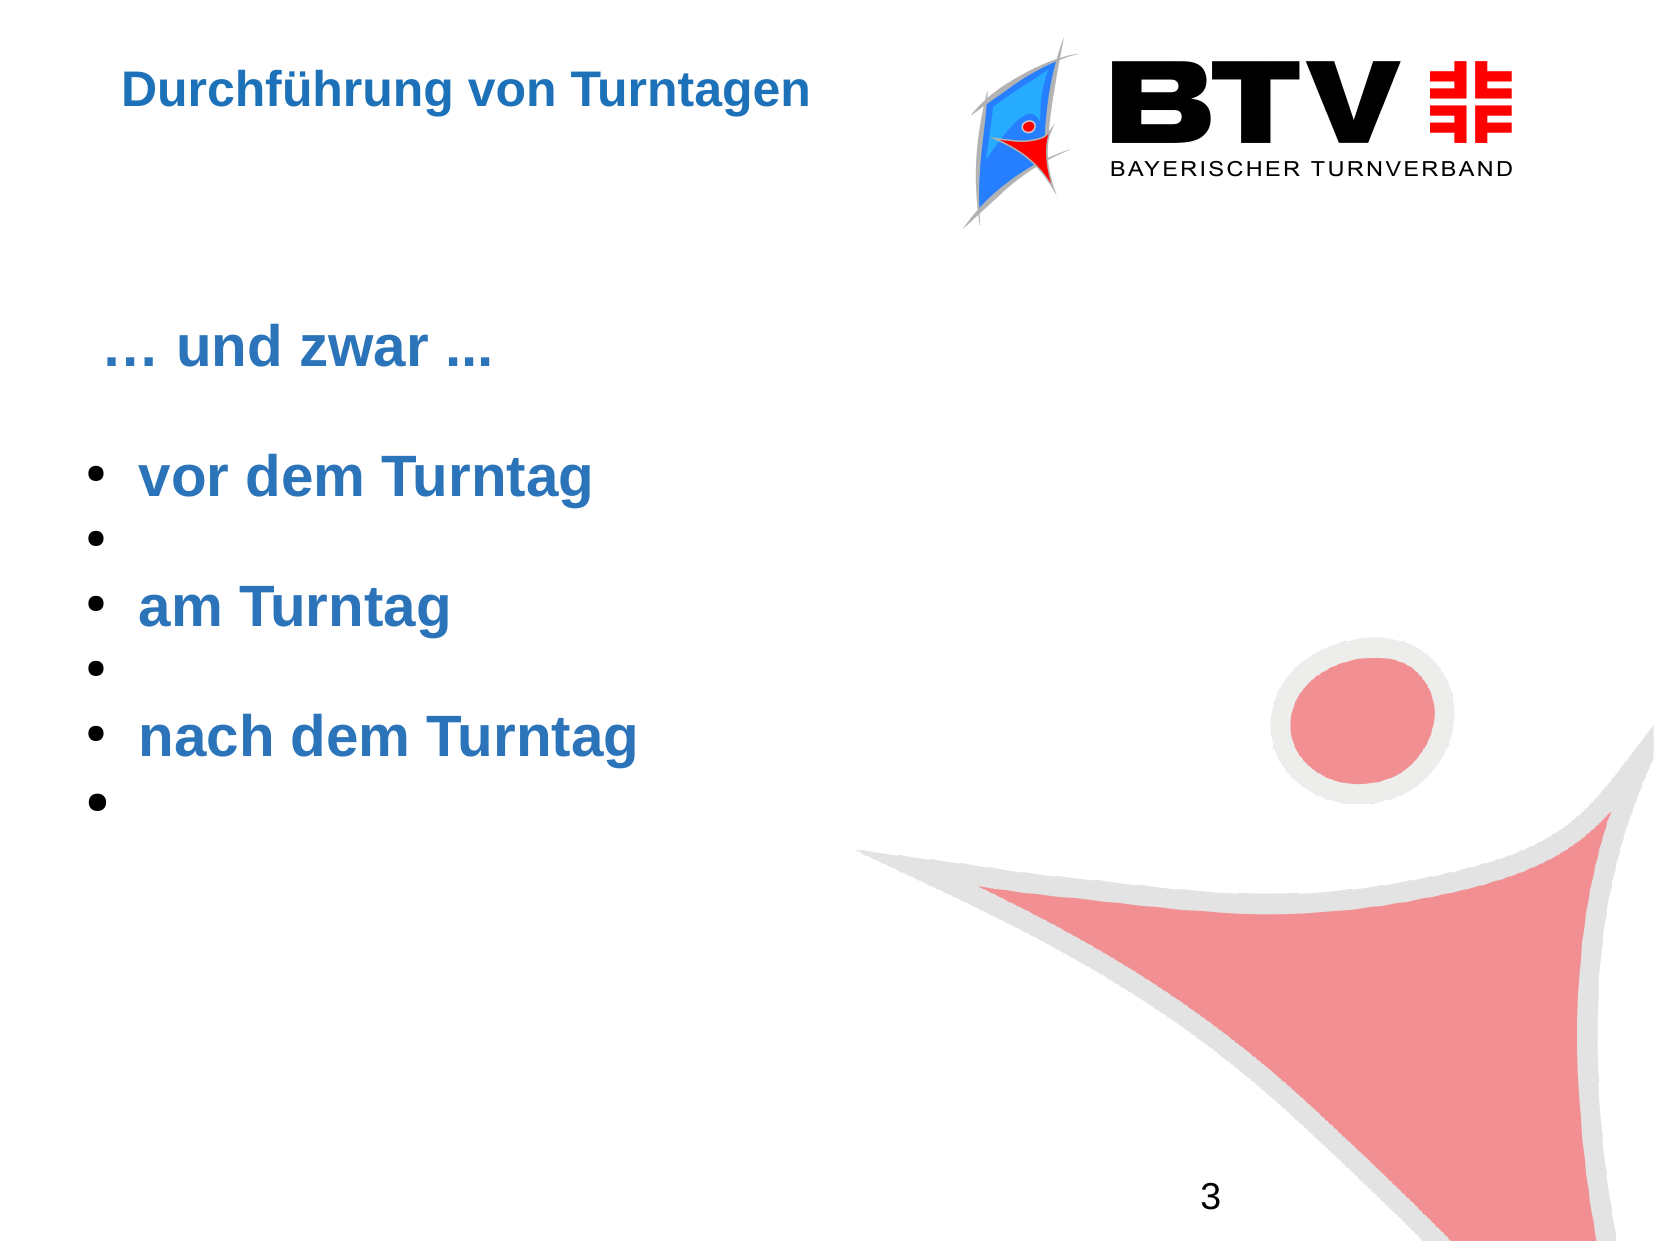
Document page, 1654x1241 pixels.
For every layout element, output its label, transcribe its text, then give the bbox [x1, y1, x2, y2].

text_box <Nummer> [1185, 1169, 1571, 1216]
picture [854, 637, 1654, 1241]
subtitle … und zwar ... vor dem Turntag am Turntag nach dem Turntag [70, 307, 1229, 863]
title Durchführung von Turntagen [106, 54, 892, 130]
picture [939, 24, 1548, 248]
